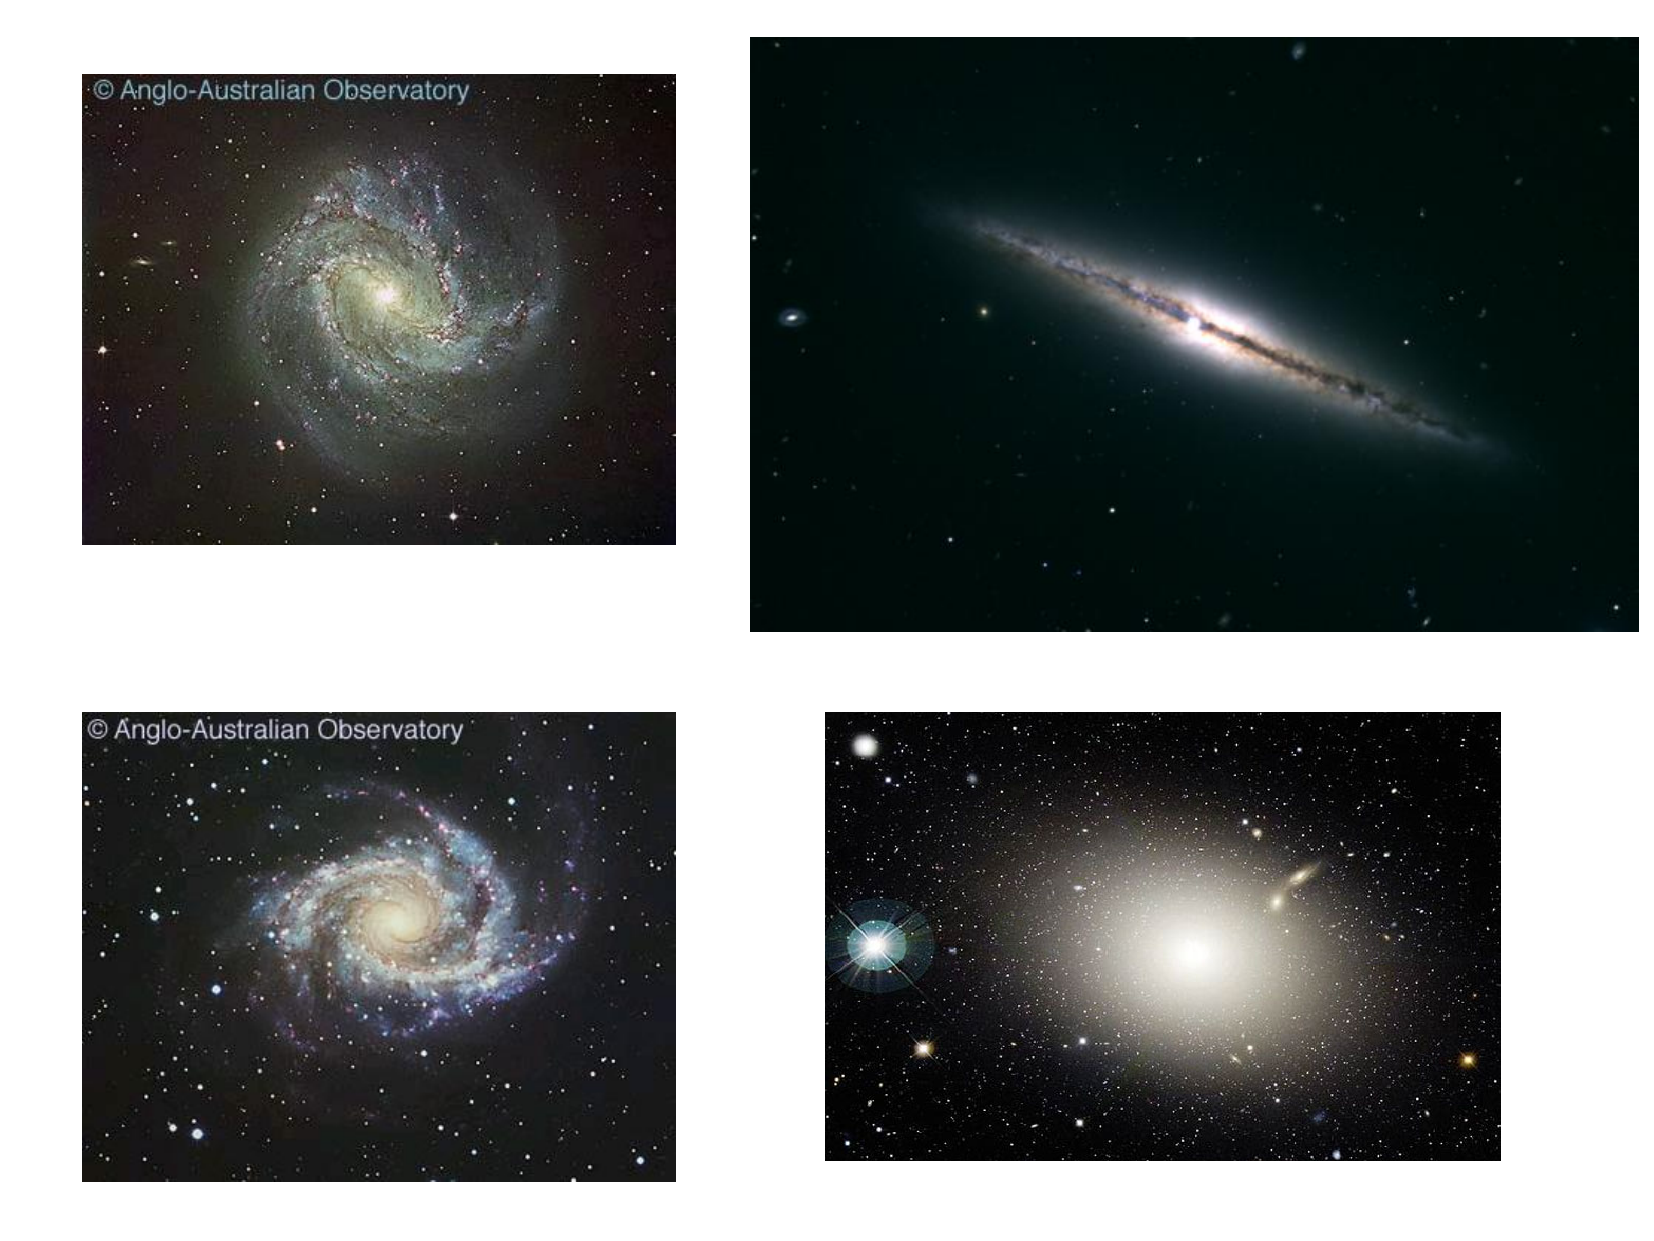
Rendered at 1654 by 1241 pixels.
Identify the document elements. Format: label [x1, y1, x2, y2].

picture [82, 712, 676, 1182]
picture [825, 712, 1501, 1162]
picture [82, 74, 676, 545]
picture [750, 37, 1639, 632]
